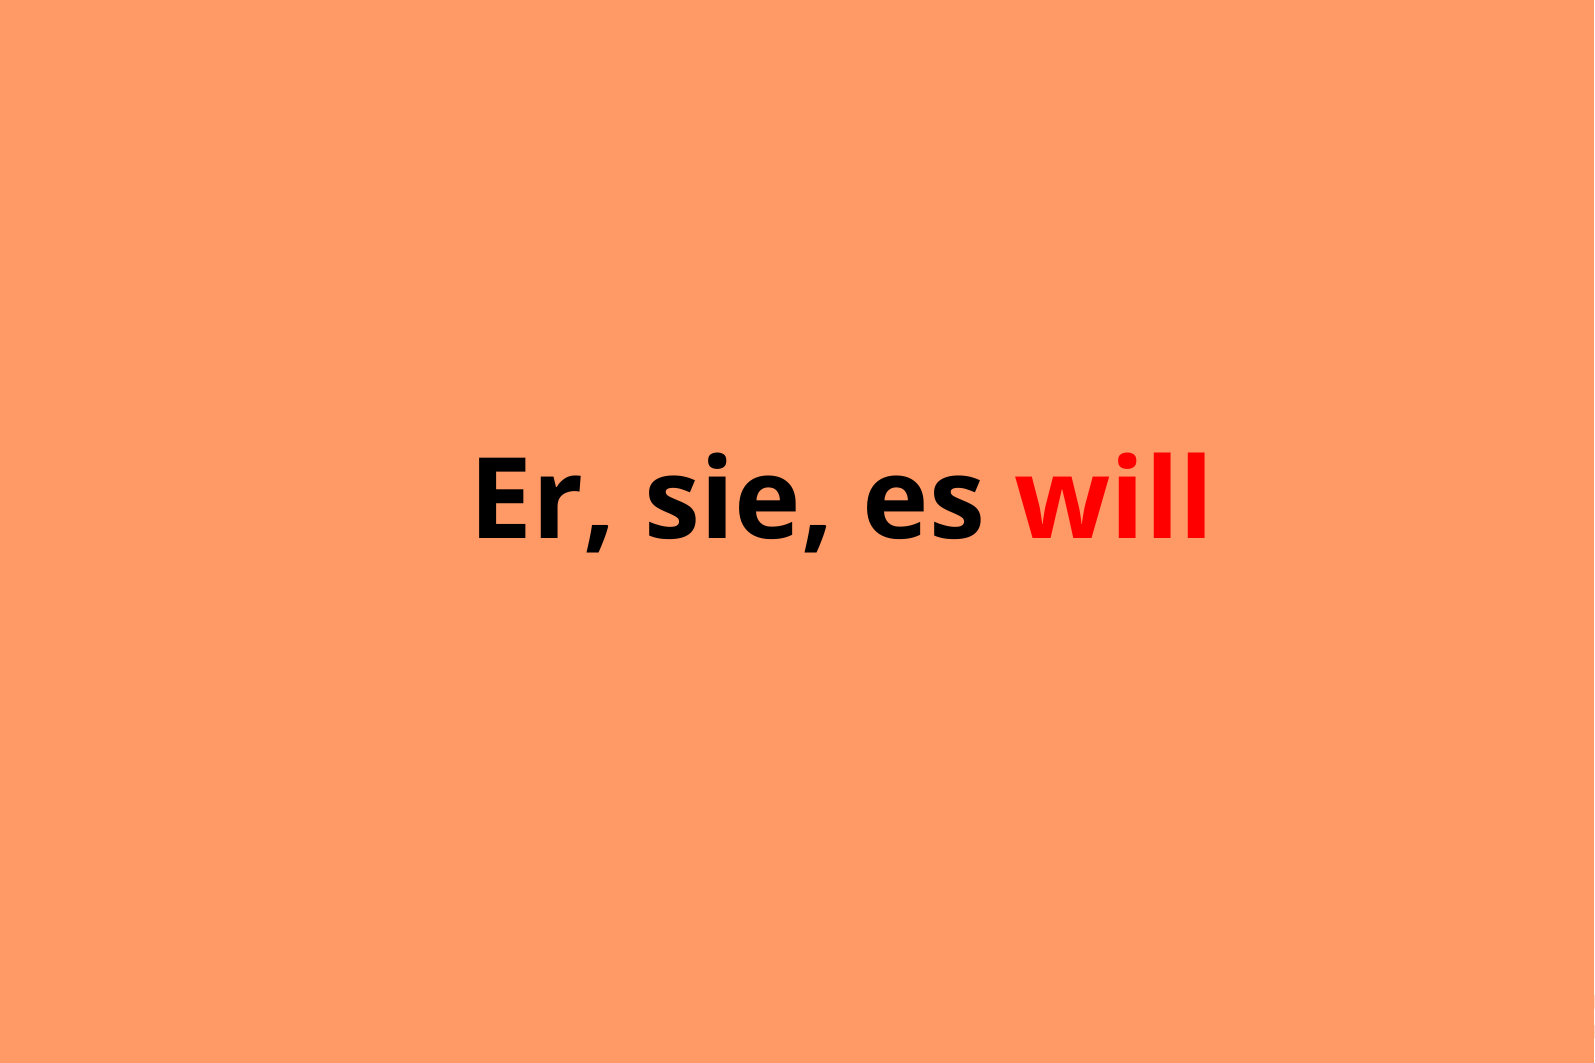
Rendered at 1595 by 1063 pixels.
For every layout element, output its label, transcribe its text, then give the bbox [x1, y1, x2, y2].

subtitle Er, sie, es will [147, 147, 1536, 842]
